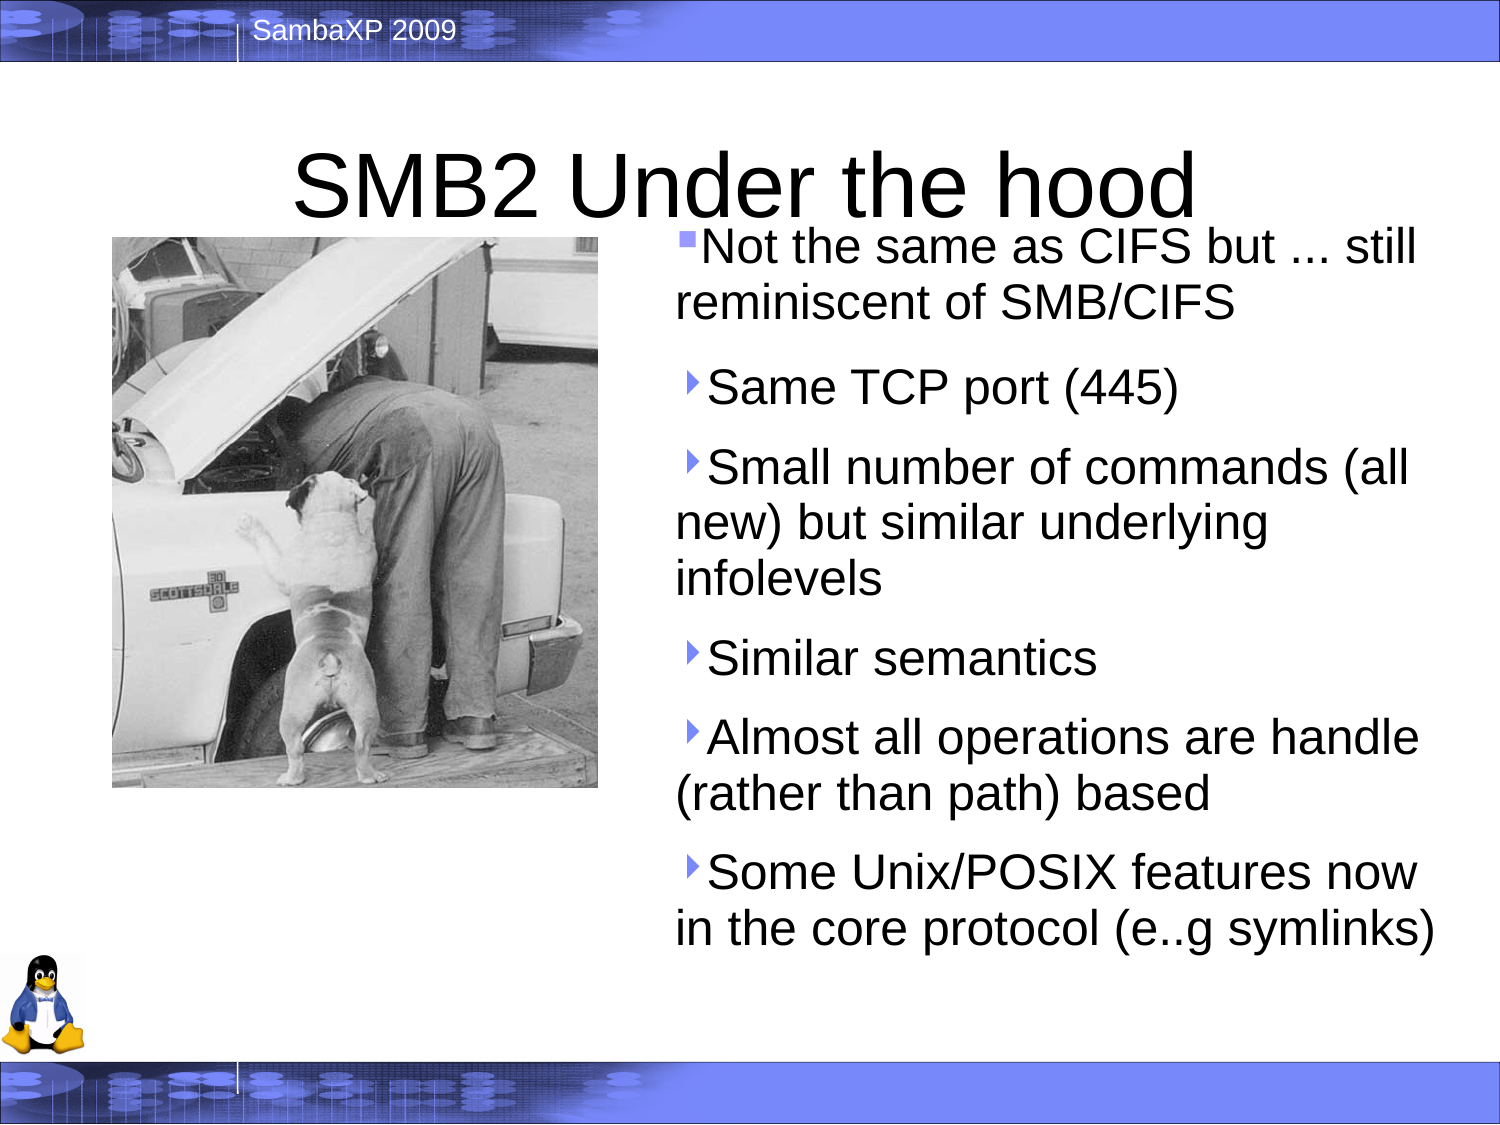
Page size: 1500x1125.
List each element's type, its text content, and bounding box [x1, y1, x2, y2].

list Not the same as CIFS but ... still reminiscent of SMB/CIFS Same TCP port (445) Small number of commands (all new) but similar underlying infolevels Similar semantics Almost all operations are handle (rather than path) based Some Unix/POSIX features now in the core protocol (e..g symlinks) [675, 218, 1451, 1070]
picture [112, 237, 598, 788]
title SMB2 Under the hood [69, 134, 1422, 237]
picture [1, 1063, 1499, 1123]
picture [1, 1, 1499, 61]
